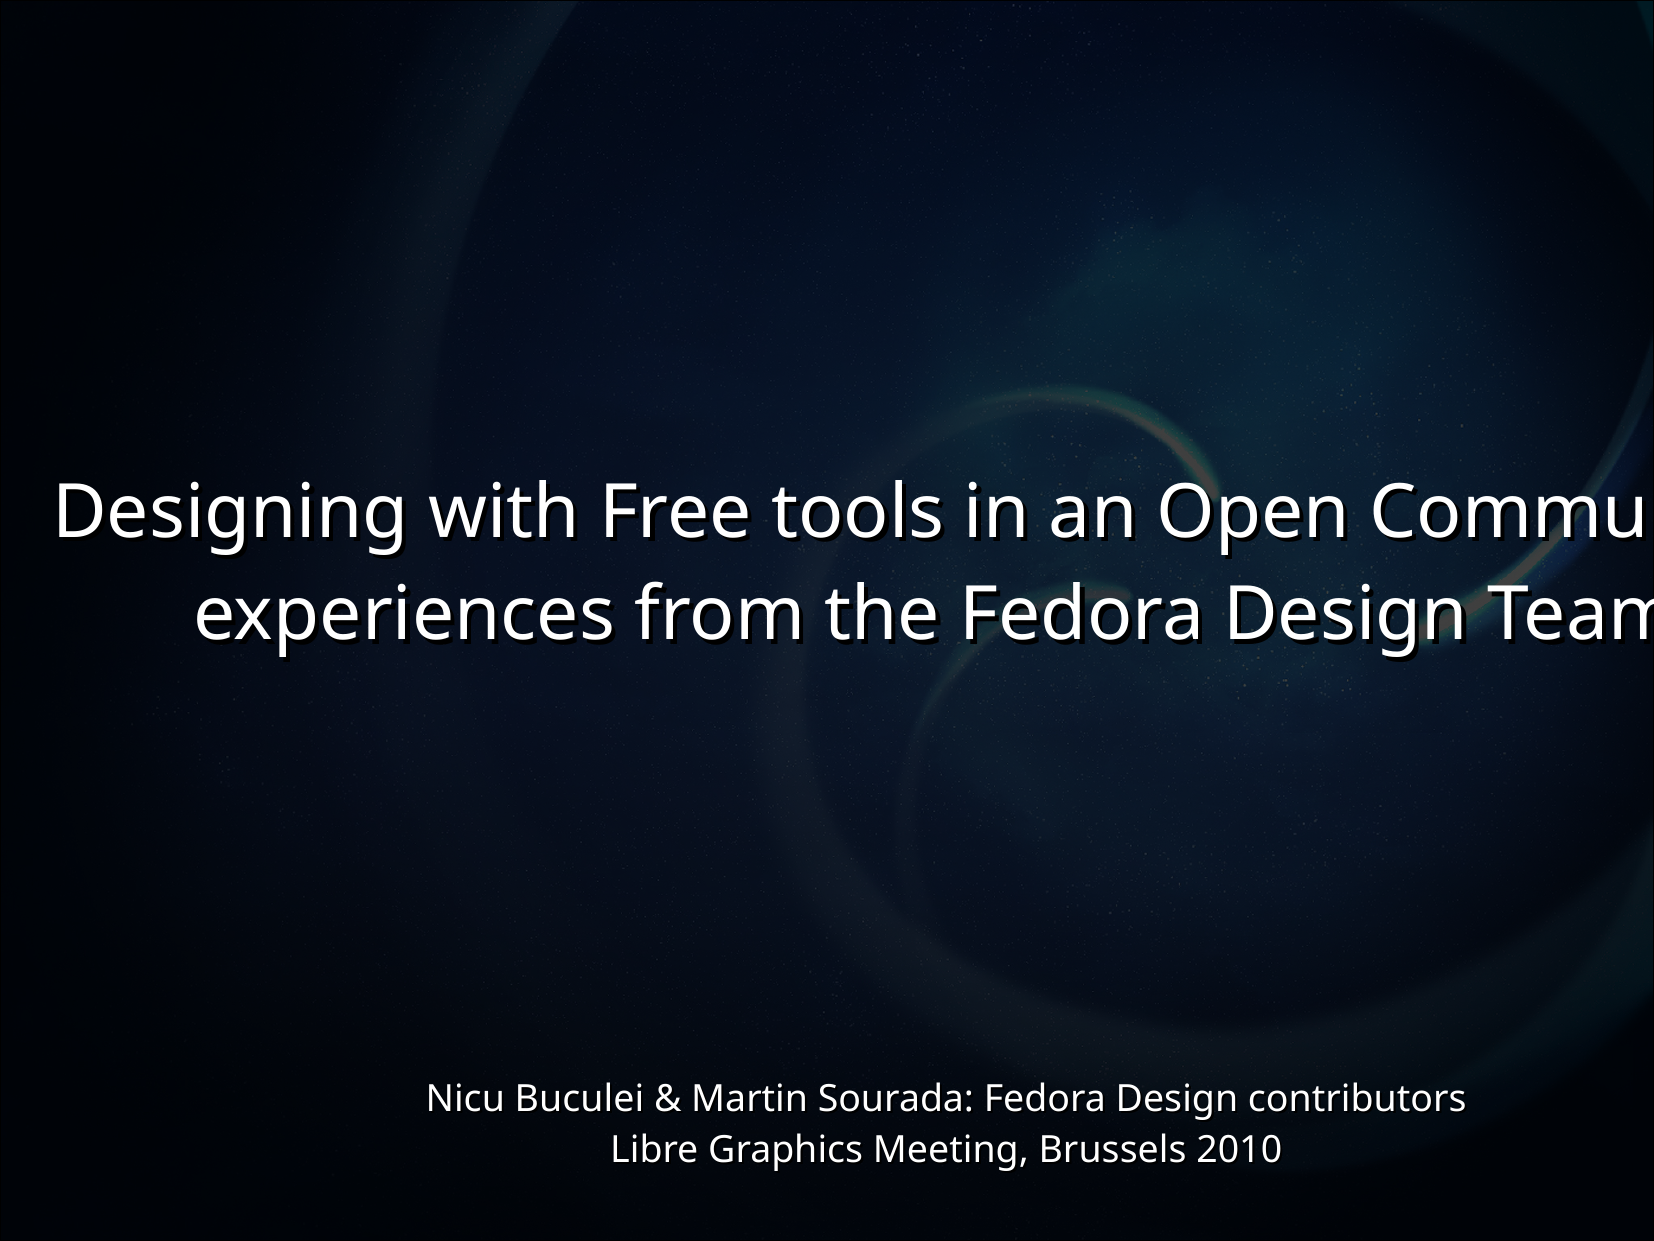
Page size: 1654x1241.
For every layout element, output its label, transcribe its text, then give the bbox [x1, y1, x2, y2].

text_box Designing with Free tools in an Open Community: experiences from the Fedora Design Team [37, 450, 1629, 633]
text_box Nicu Buculei & Martin Sourada: Fedora Design contributors Libre Graphics Meeting, Brussels 2010 [410, 1063, 1351, 1163]
text_box [0, 0, 1654, 1241]
text_box [1185, 633, 1192, 639]
text_box [1589, 633, 1596, 639]
